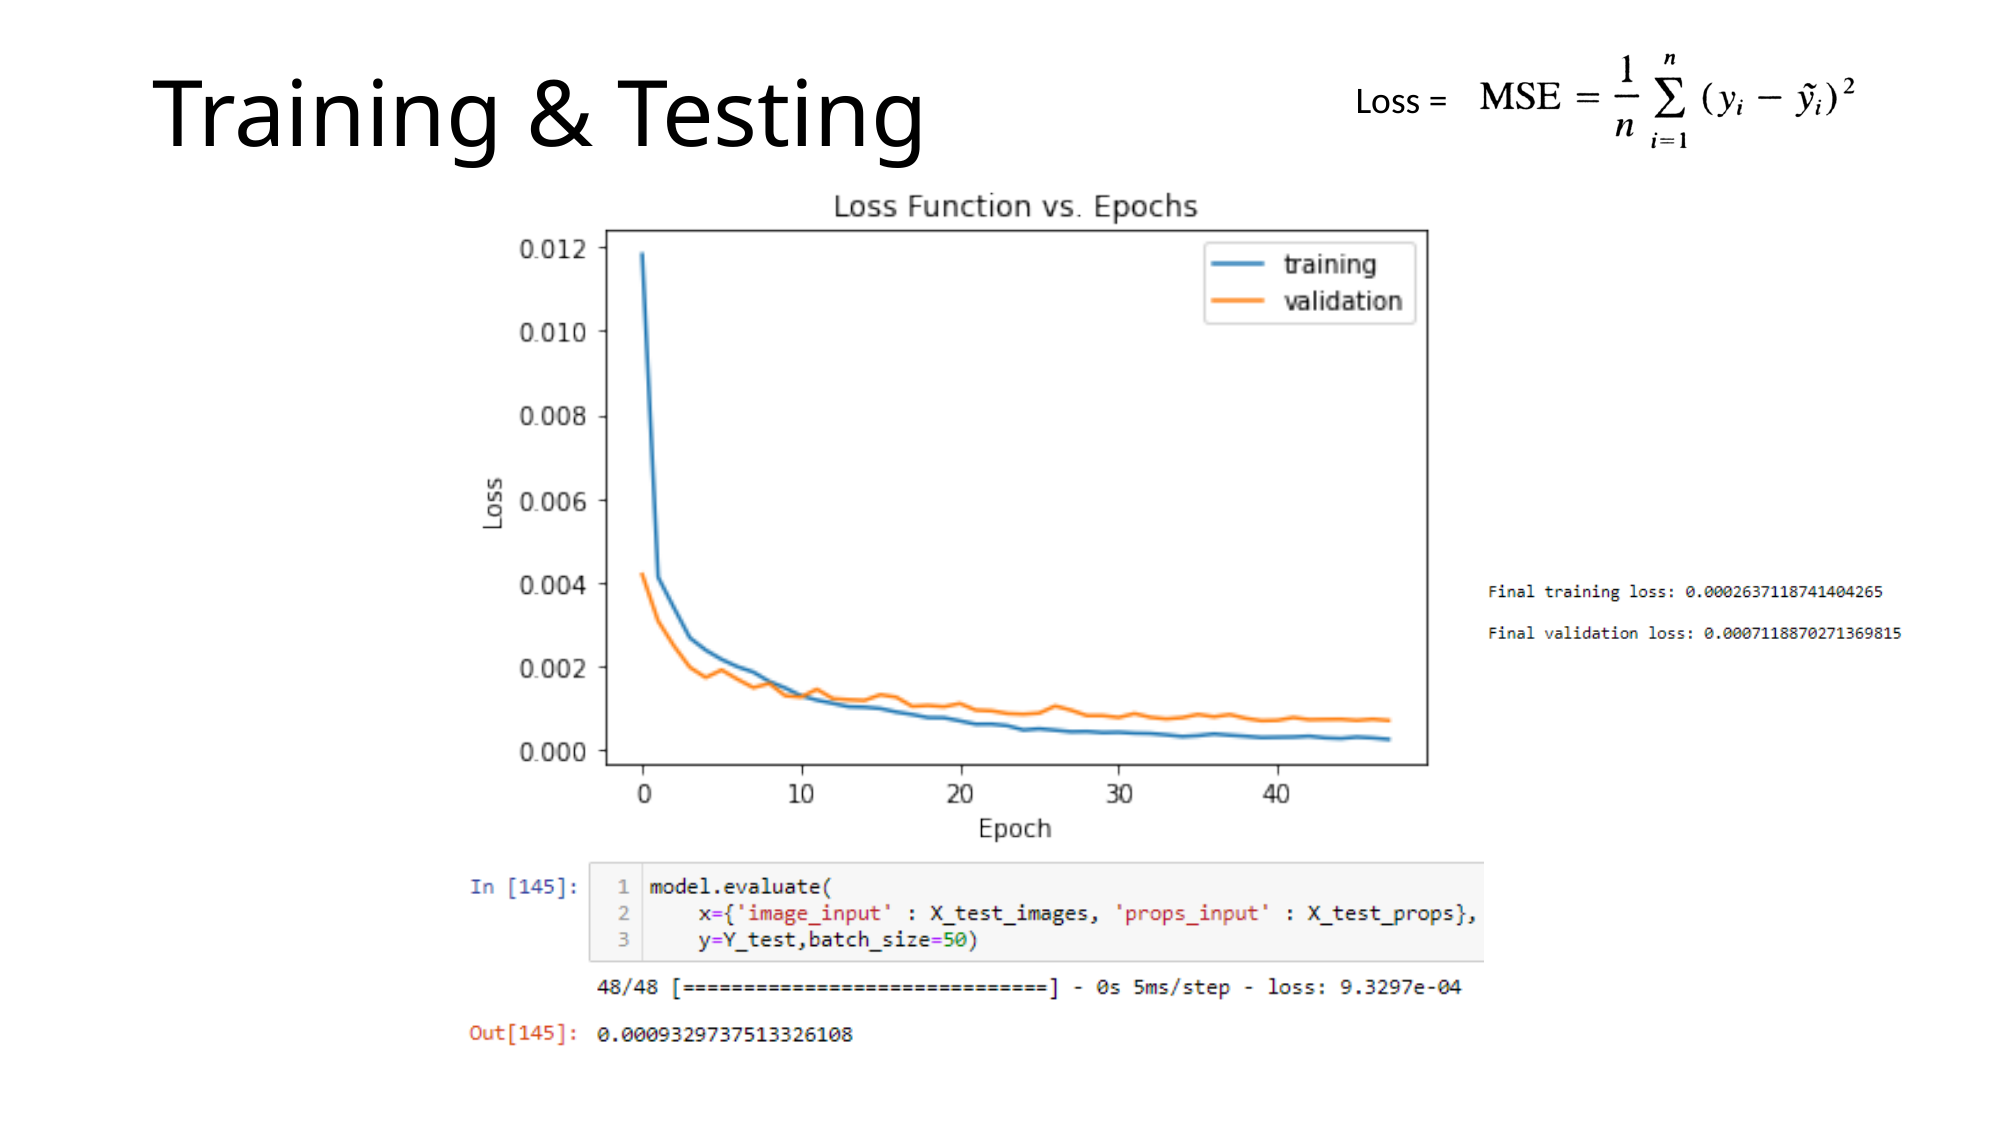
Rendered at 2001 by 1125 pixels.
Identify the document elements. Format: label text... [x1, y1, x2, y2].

text_box Training & Testing [137, 59, 1863, 278]
picture [466, 278, 1484, 1056]
text_box Loss = [1340, 69, 1472, 129]
picture [1472, 48, 1863, 157]
picture [1483, 578, 1912, 650]
